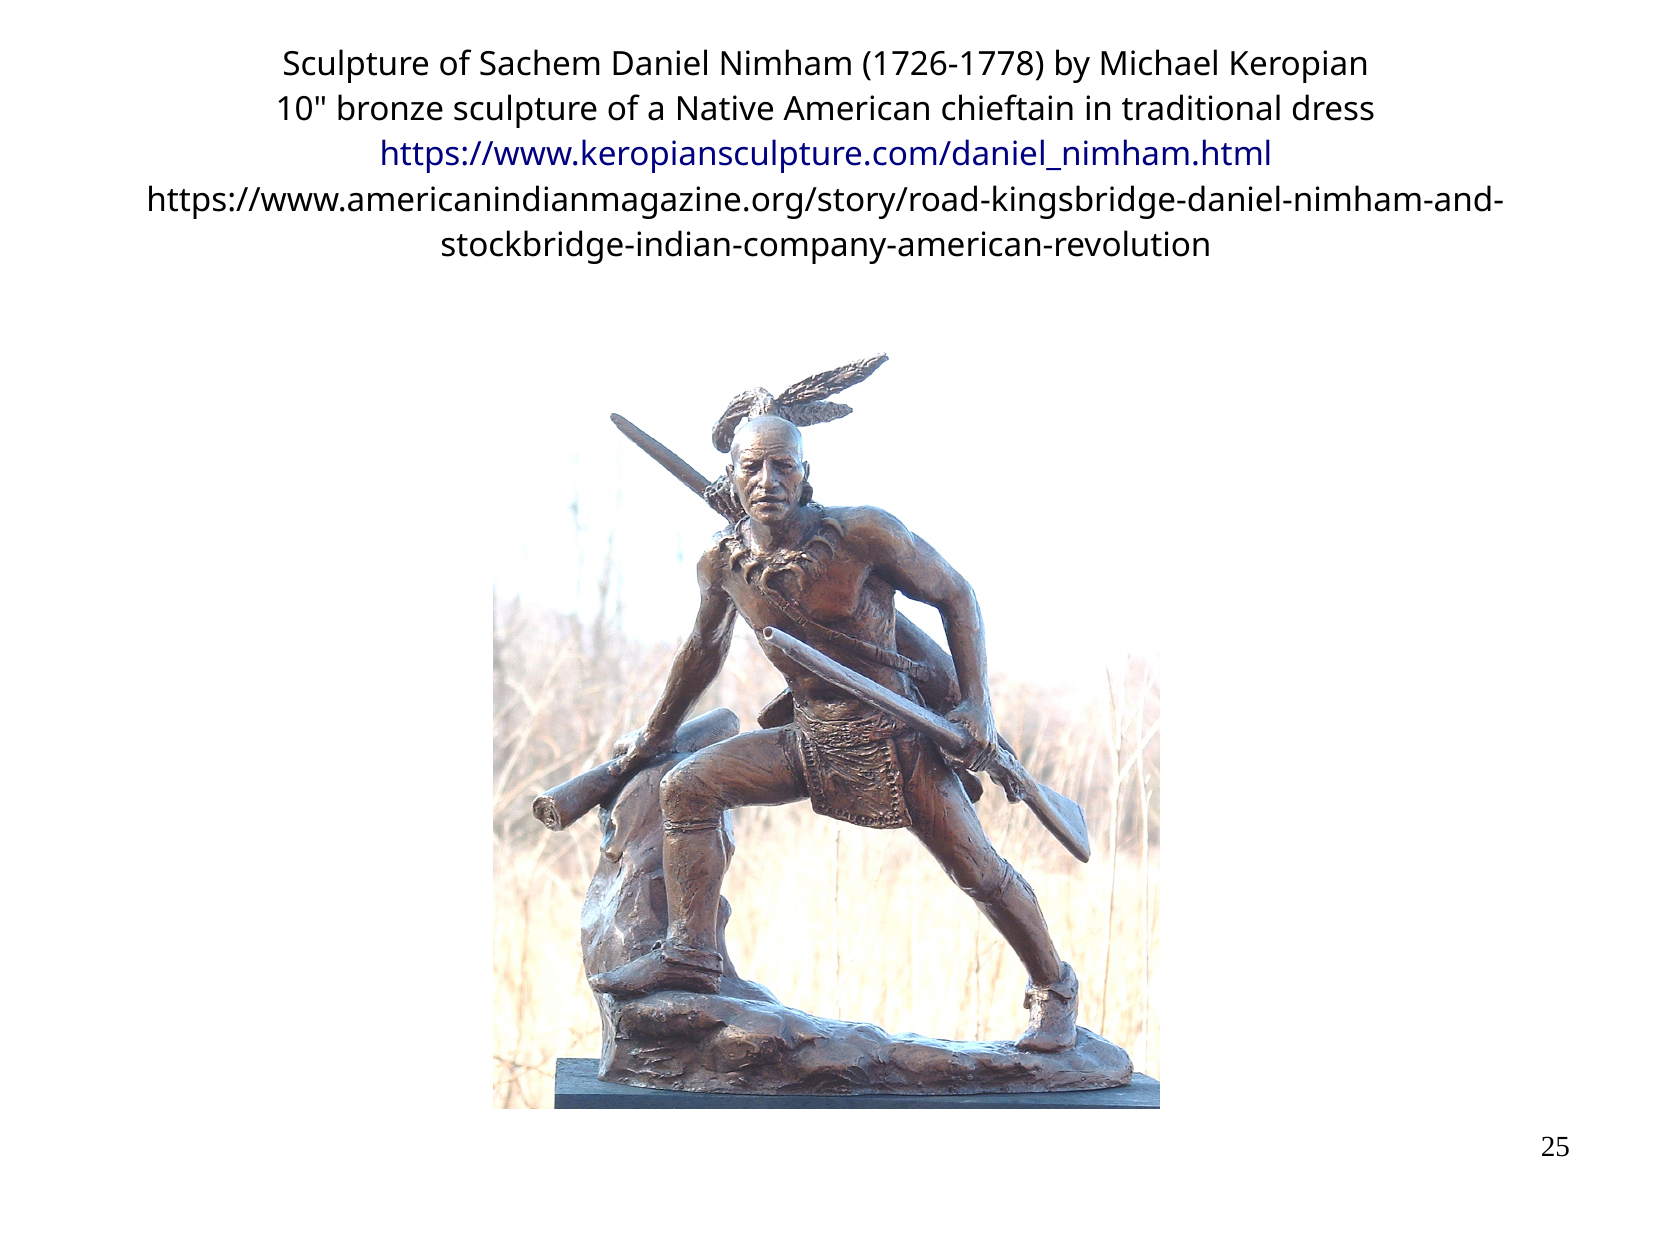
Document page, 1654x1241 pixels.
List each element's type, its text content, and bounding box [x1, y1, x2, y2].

picture [493, 290, 1160, 1109]
title Sculpture of Sachem Daniel Nimham (1726-1778) by Michael Keropian 10" bronze sculpture of a Native American chieftain in traditional dress https://www.keropiansculpture.com/daniel_nimham.html https://www.americanindianmagazine.org/story/road-kingsbridge-daniel-nimham-and-stockbridge-indian-company-american-revolution [82, 49, 1571, 257]
